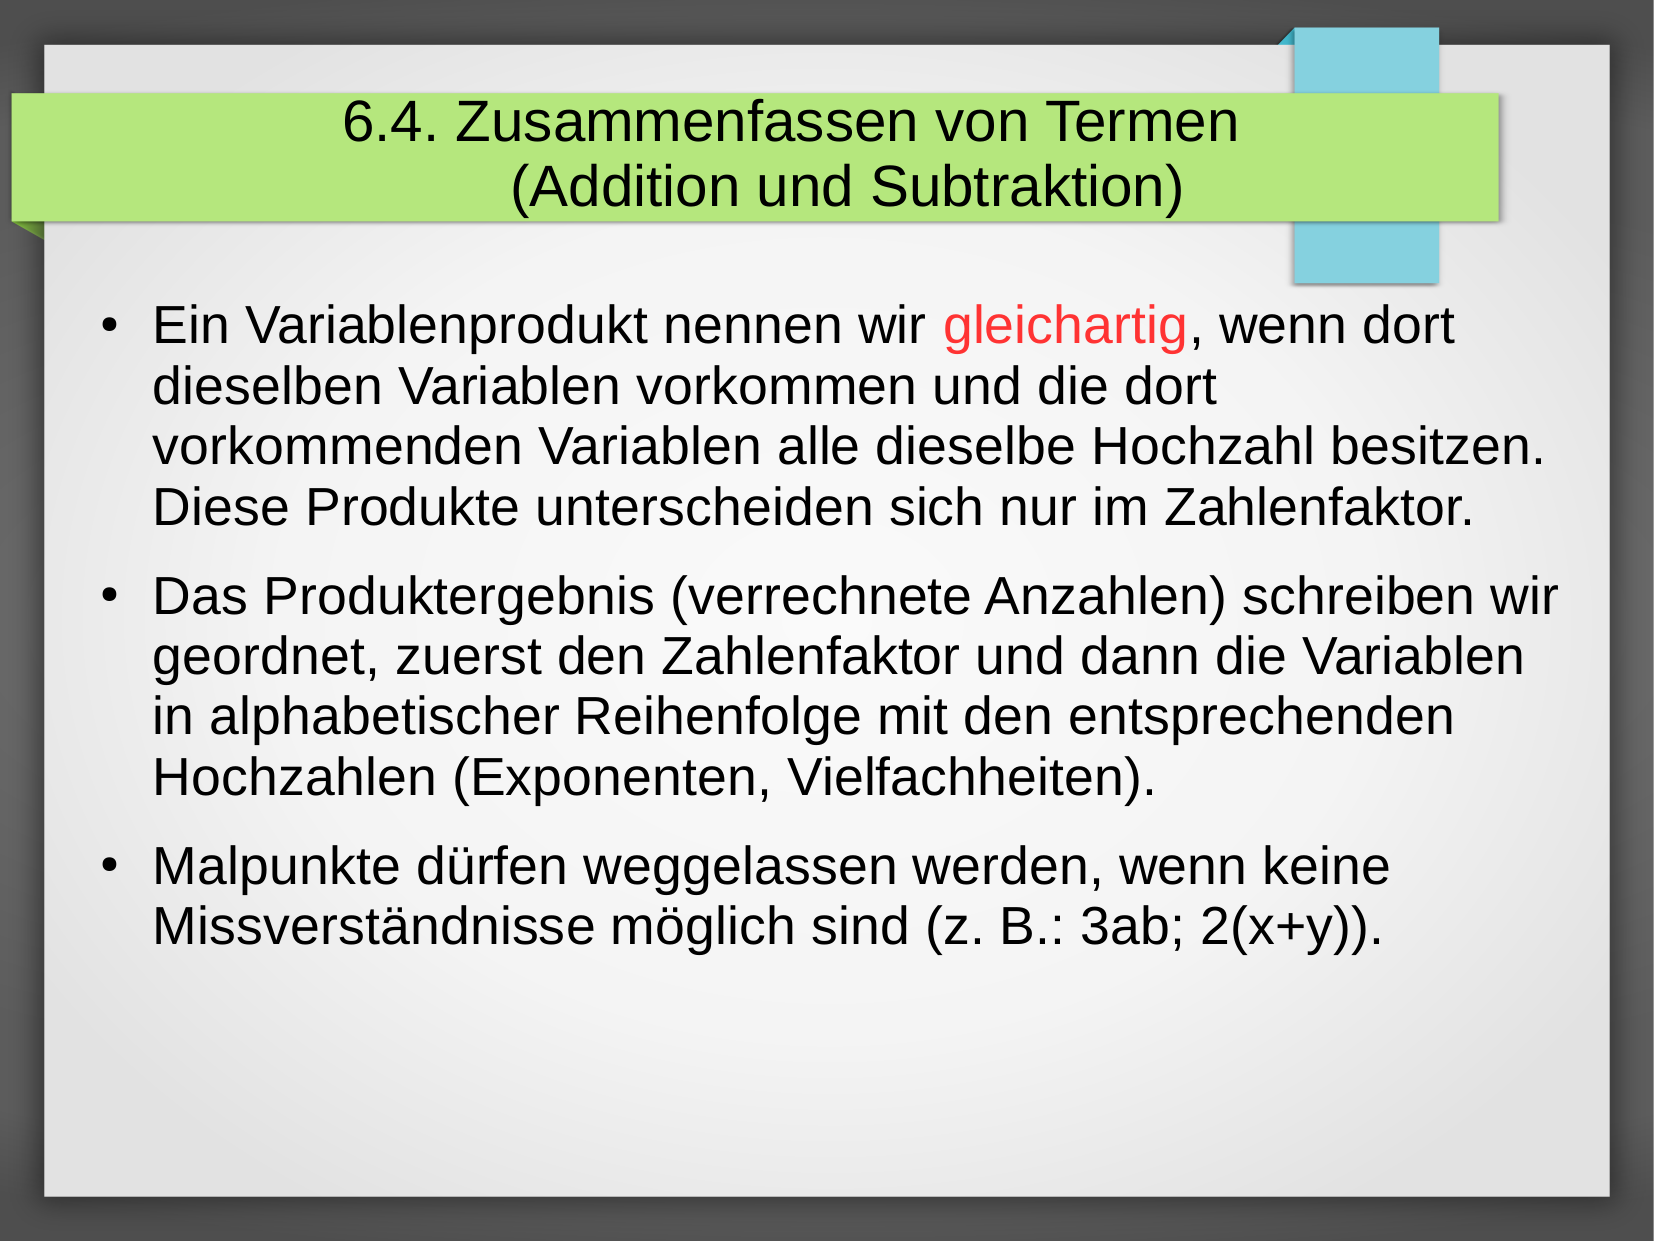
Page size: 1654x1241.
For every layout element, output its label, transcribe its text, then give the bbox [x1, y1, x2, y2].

list Ein Variablenprodukt nennen wir gleichartig, wenn dort dieselben Variablen vorkommen und die dort vorkommenden Variablen alle dieselbe Hochzahl besitzen. Diese Produkte unterscheiden sich nur im Zahlenfaktor. Das Produktergebnis (verrechnete Anzahlen) schreiben wir geordnet, zuerst den Zahlenfaktor und dann die Variablen in alphabetischer Reihenfolge mit den entsprechenden Hochzahlen (Exponenten, Vielfachheiten). Malpunkte dürfen weggelassen werden, wenn keine Missverständnisse möglich sind (z. B.: 3ab; 2(x+y)). [82, 295, 1571, 1015]
picture [0, 0, 1654, 1241]
title 6.4. Zusammenfassen von Termen (Addition und Subtraktion) [82, 70, 1501, 239]
